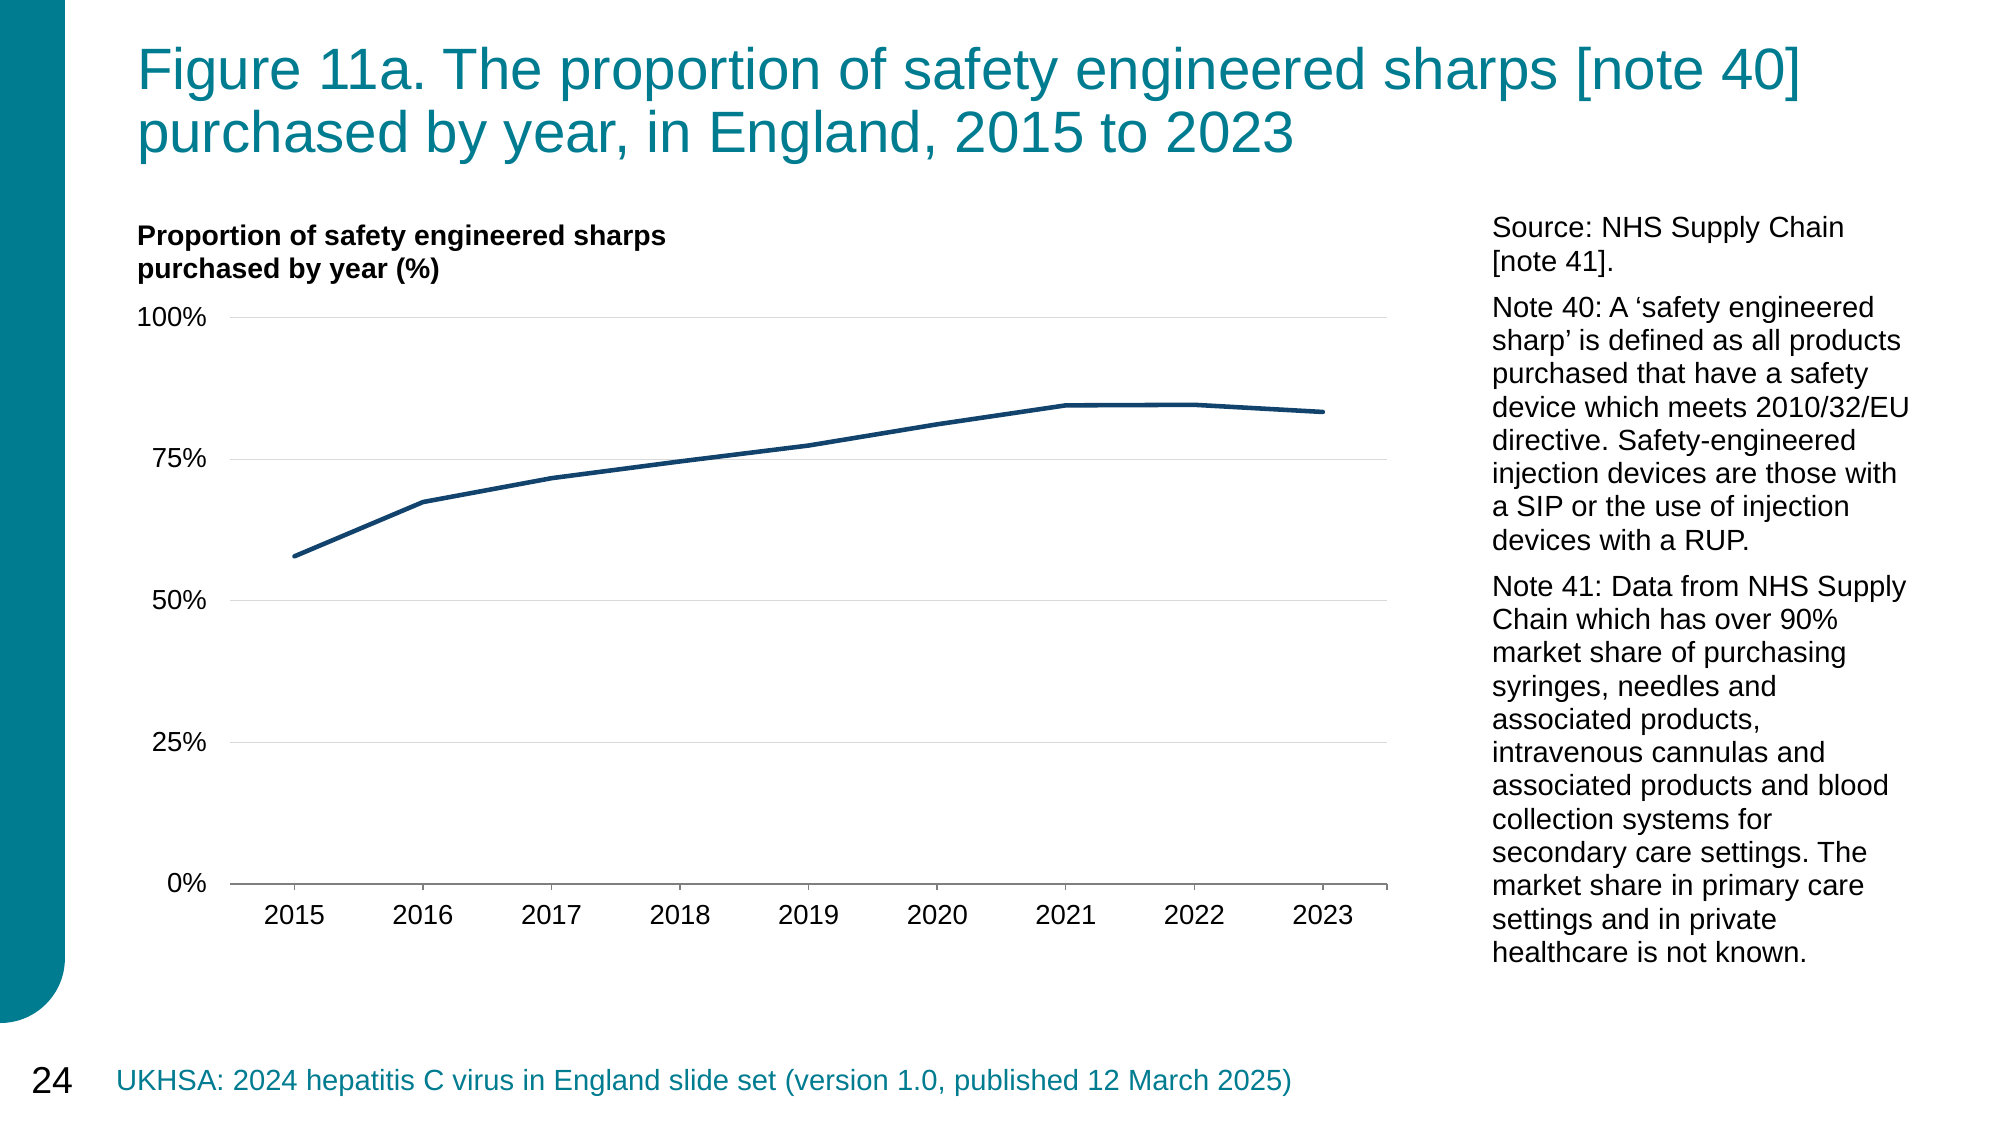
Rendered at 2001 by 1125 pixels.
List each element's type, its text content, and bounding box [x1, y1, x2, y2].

text_box [3, 1048, 102, 1109]
picture [122, 182, 1413, 943]
title Figure 11a. The proportion of safety engineered sharps [note 40] purchased by year, in England, 2015 to 2023 [122, 31, 1947, 169]
text_box UKHSA: 2024 hepatitis C virus in England slide set (version 1.0, published 12 March 2025) [101, 1049, 1743, 1109]
text_box Source: NHS Supply Chain [note 41]. Note 40: A ‘safety engineered sharp’ is defined as all products purchased that have a safety device which meets 2010/32/EU directive. Safety-engineered injection devices are those with a SIP or the use of injection devices with a RUP. Note 41: Data from NHS Supply Chain which has over 90% market share of purchasing syringes, needles and associated products, intravenous cannulas and associated products and blood collection systems for secondary care settings. The market share in primary care settings and in private healthcare is not known. [1477, 202, 1930, 951]
